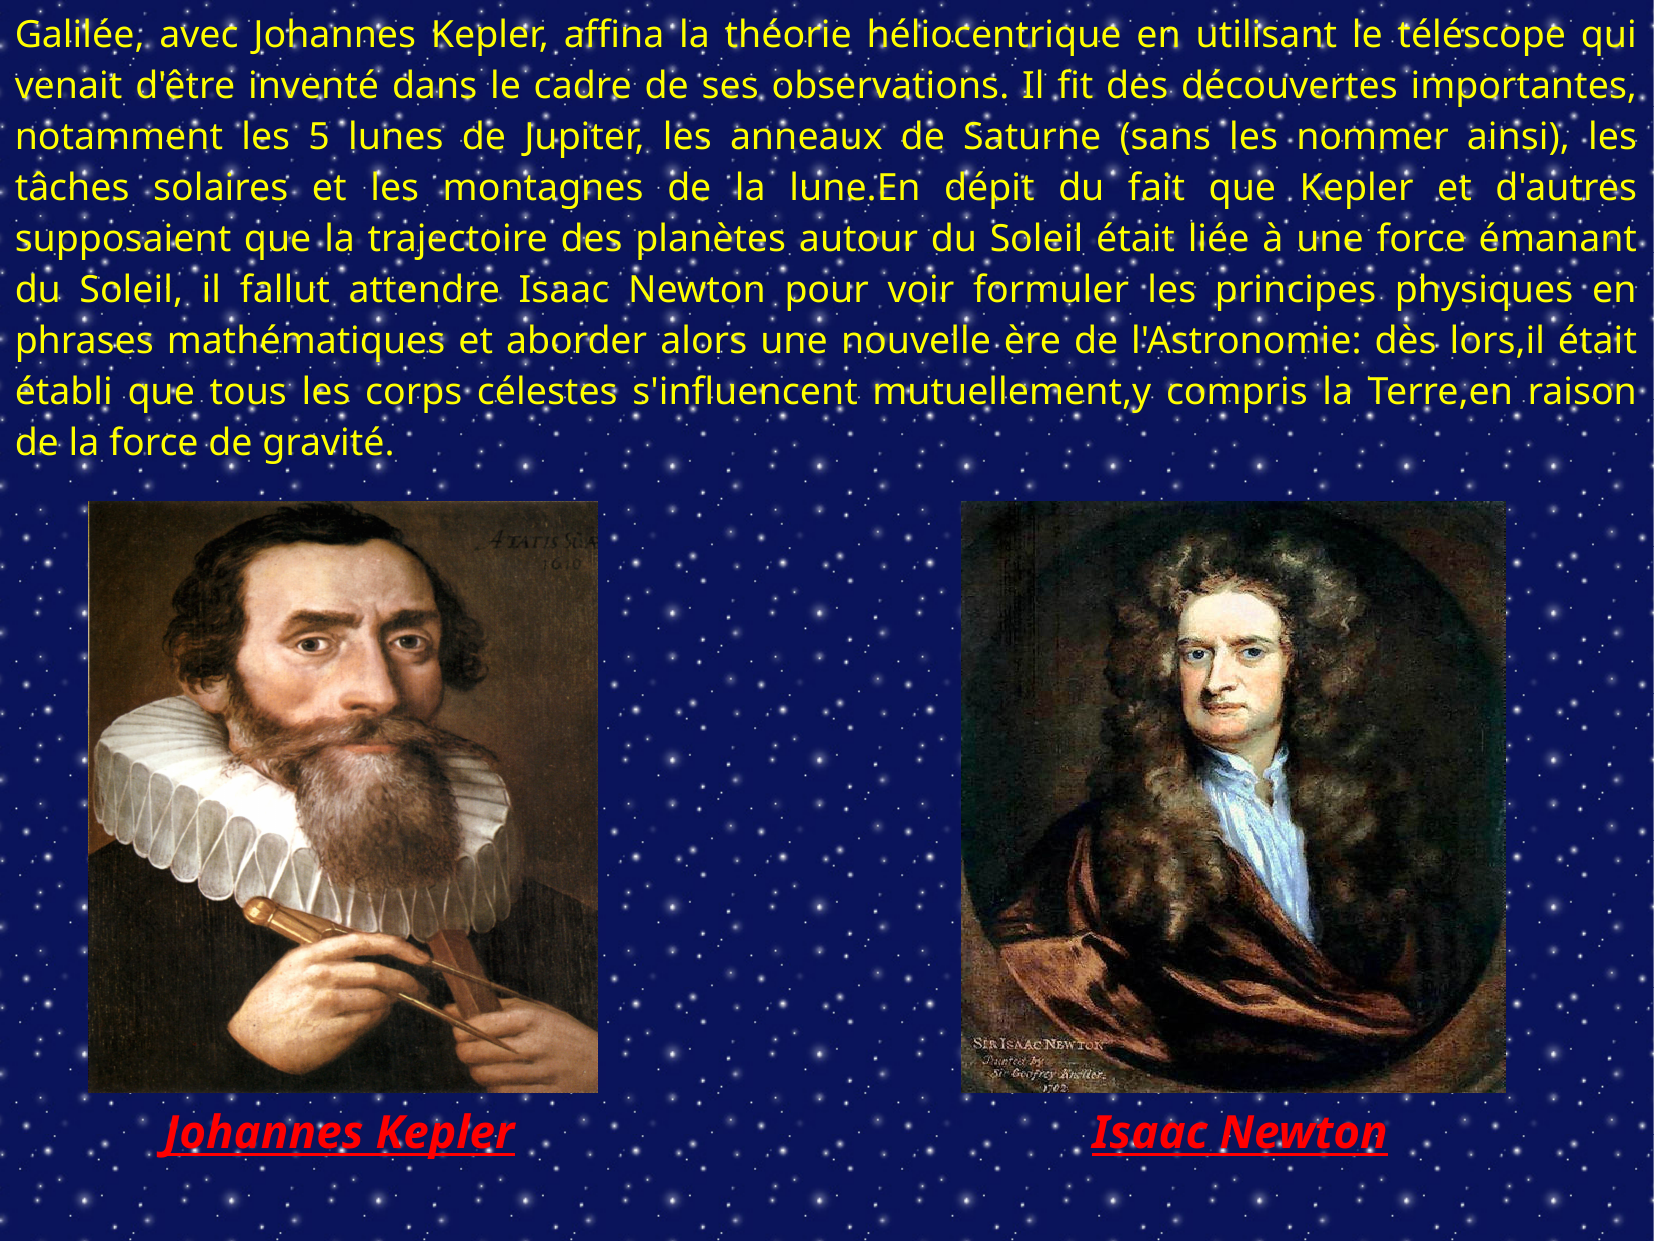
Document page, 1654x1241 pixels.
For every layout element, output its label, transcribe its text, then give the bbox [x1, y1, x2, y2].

picture [0, 488, 1654, 1241]
text_box Isaac Newton [974, 1092, 1506, 1172]
text_box Johannes Kepler [88, 1092, 591, 1172]
text_box Galilée, avec Johannes Kepler, affina la théorie héliocentrique en utilisant le téléscope qui venait d'être inventé dans le cadre de ses observations. Il fit des découvertes importantes, notamment les 5 lunes de Jupiter, les anneaux de Saturne (sans les nommer ainsi), les tâches solaires et les montagnes de la lune.En dépit du fait que Kepler et d'autres supposaient que la trajectoire des planètes autour du Soleil était liée à une force émanant du Soleil, il fallut attendre Isaac Newton pour voir formuler les principes physiques en phrases mathématiques et aborder alors une nouvelle ère de l'Astronomie: dès lors,il était établi que tous les corps célestes s'influencent mutuellement,y compris la Terre,en raison de la force de gravité. [0, 0, 1654, 488]
